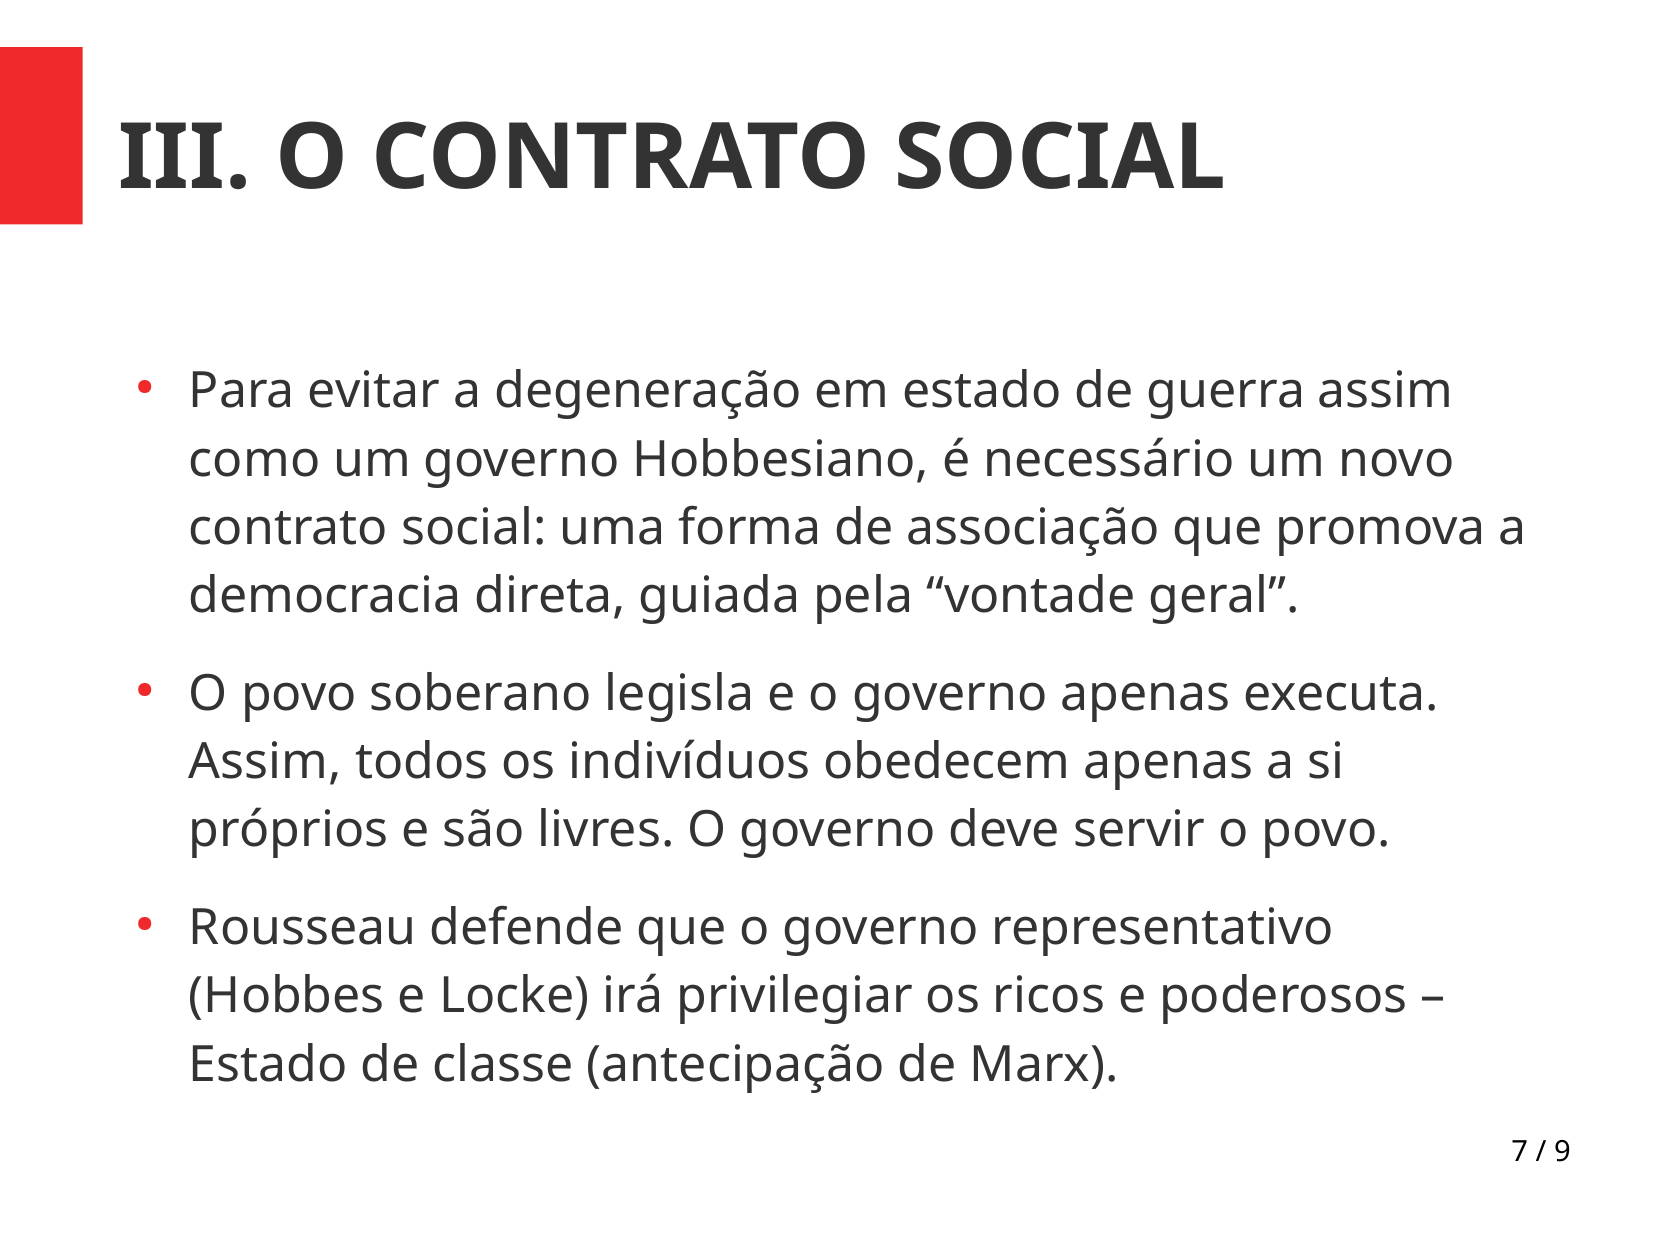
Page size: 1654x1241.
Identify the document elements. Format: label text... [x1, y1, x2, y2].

title III. O CONTRATO SOCIAL [118, 49, 1571, 257]
list Para evitar a degeneração em estado de guerra assim como um governo Hobbesiano, é necessário um novo contrato social: uma forma de associação que promova a democracia direta, guiada pela “vontade geral”. O povo soberano legisla e o governo apenas executa. Assim, todos os indivíduos obedecem apenas a si próprios e são livres. O governo deve servir o povo. Rousseau defende que o governo representativo (Hobbes e Locke) irá privilegiar os ricos e poderosos – Estado de classe (antecipação de Marx). [118, 354, 1536, 1074]
